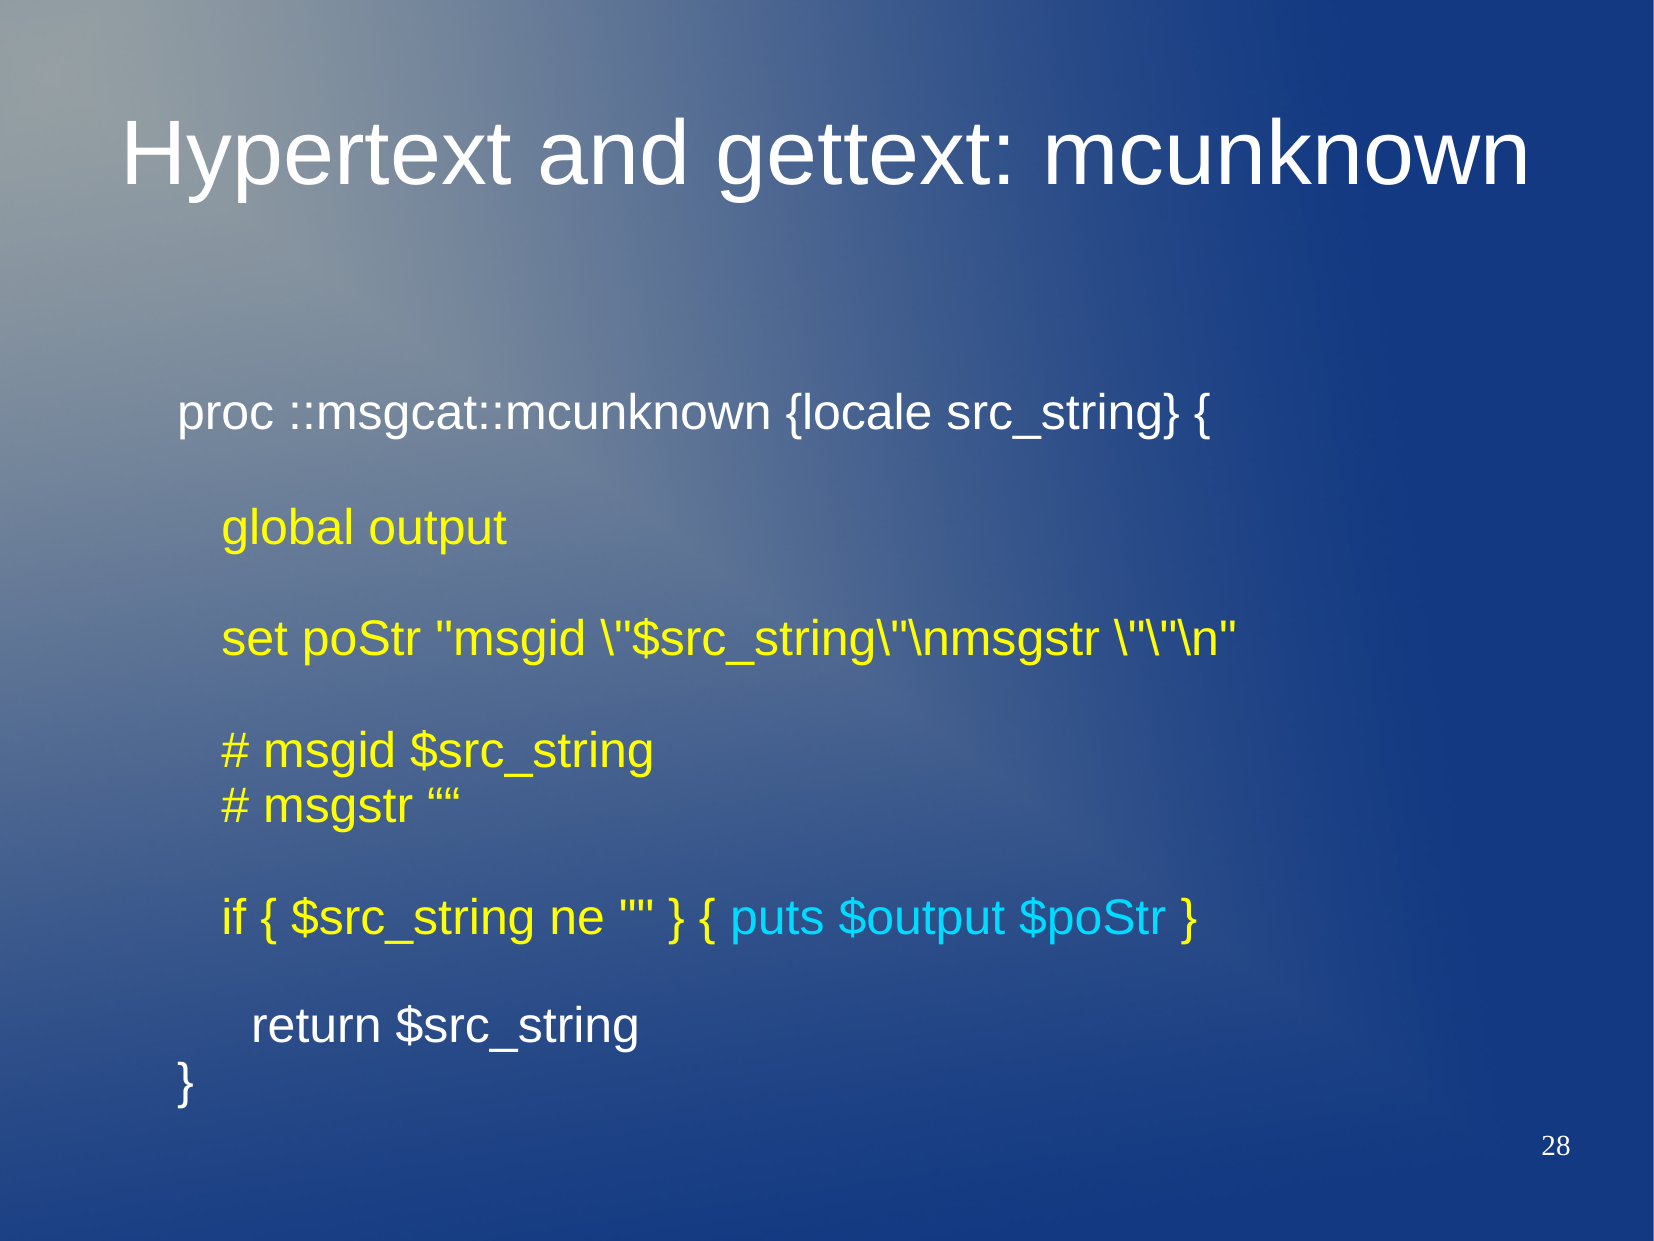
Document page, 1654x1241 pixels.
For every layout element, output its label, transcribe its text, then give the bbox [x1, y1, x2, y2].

text_box proc ::msgcat::mcunknown {locale src_string} { return $src_string } [177, 383, 1447, 1109]
text_box global output set poStr "msgid \"$src_string\"\nmsgstr \"\"\n" # msgid $src_string # msgstr ““ if { $src_string ne "" } { puts $output $poStr } [147, 498, 1300, 945]
picture [0, 0, 1654, 1241]
title Hypertext and gettext: mcunknown [82, 49, 1571, 257]
